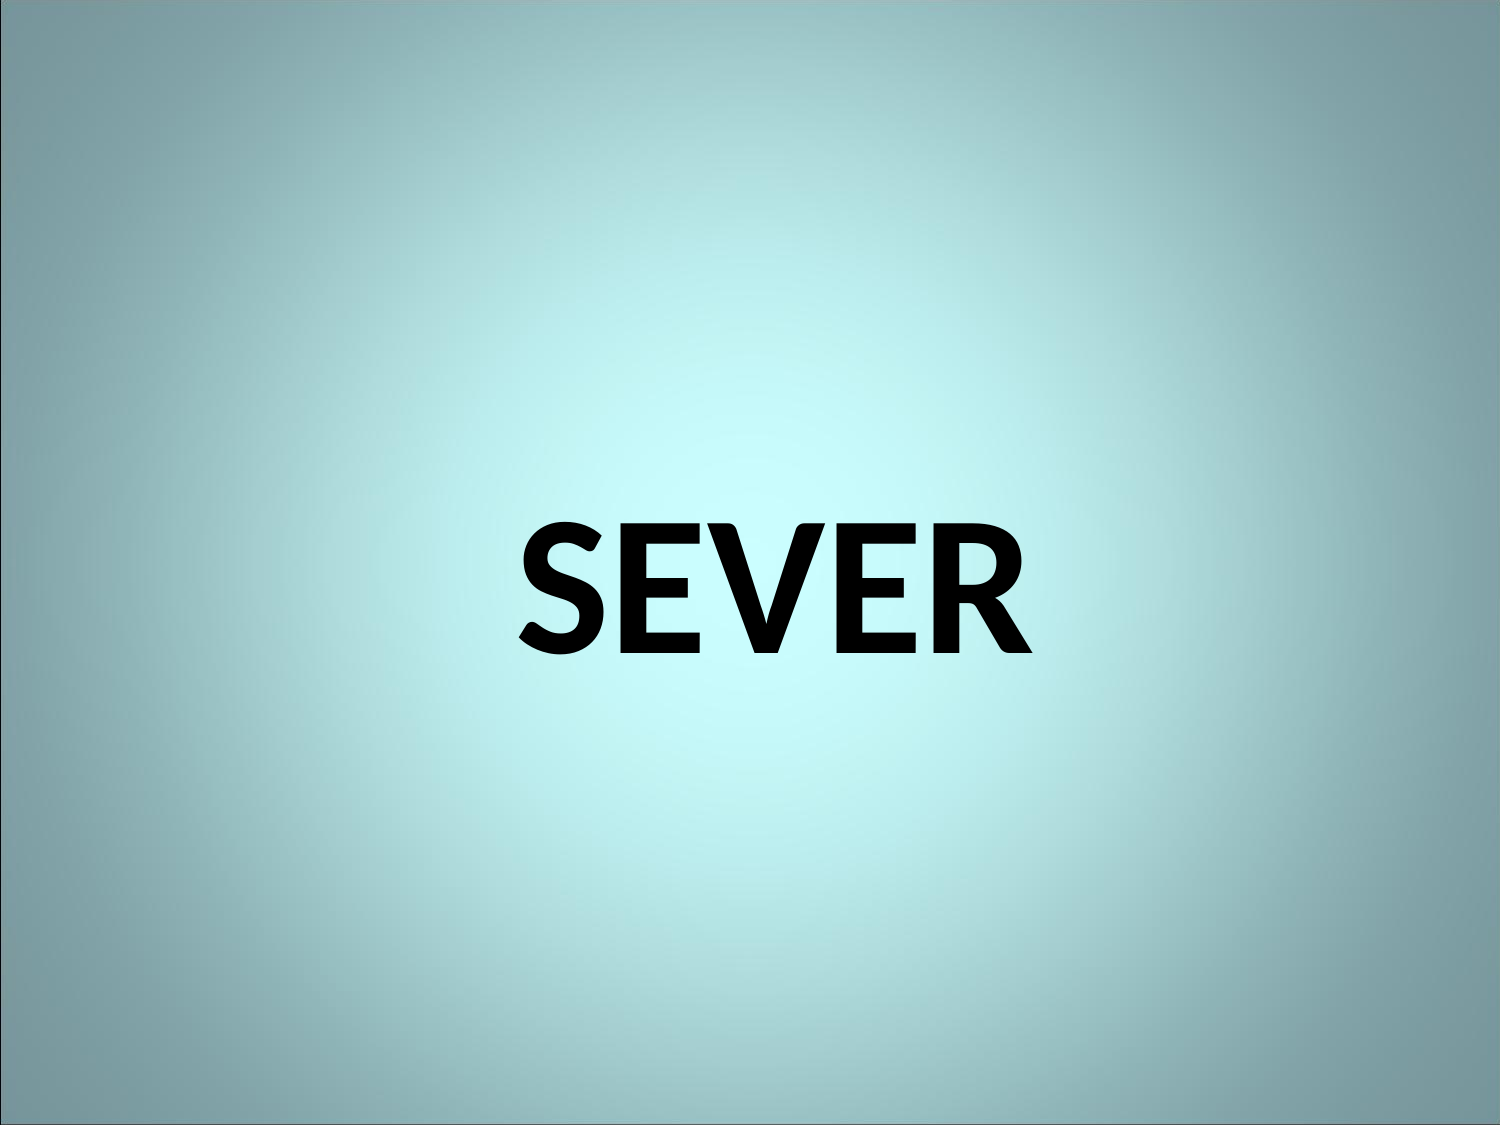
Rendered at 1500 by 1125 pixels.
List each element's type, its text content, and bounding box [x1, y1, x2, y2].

title SEVER [100, 445, 1451, 701]
picture [0, 0, 1500, 1125]
